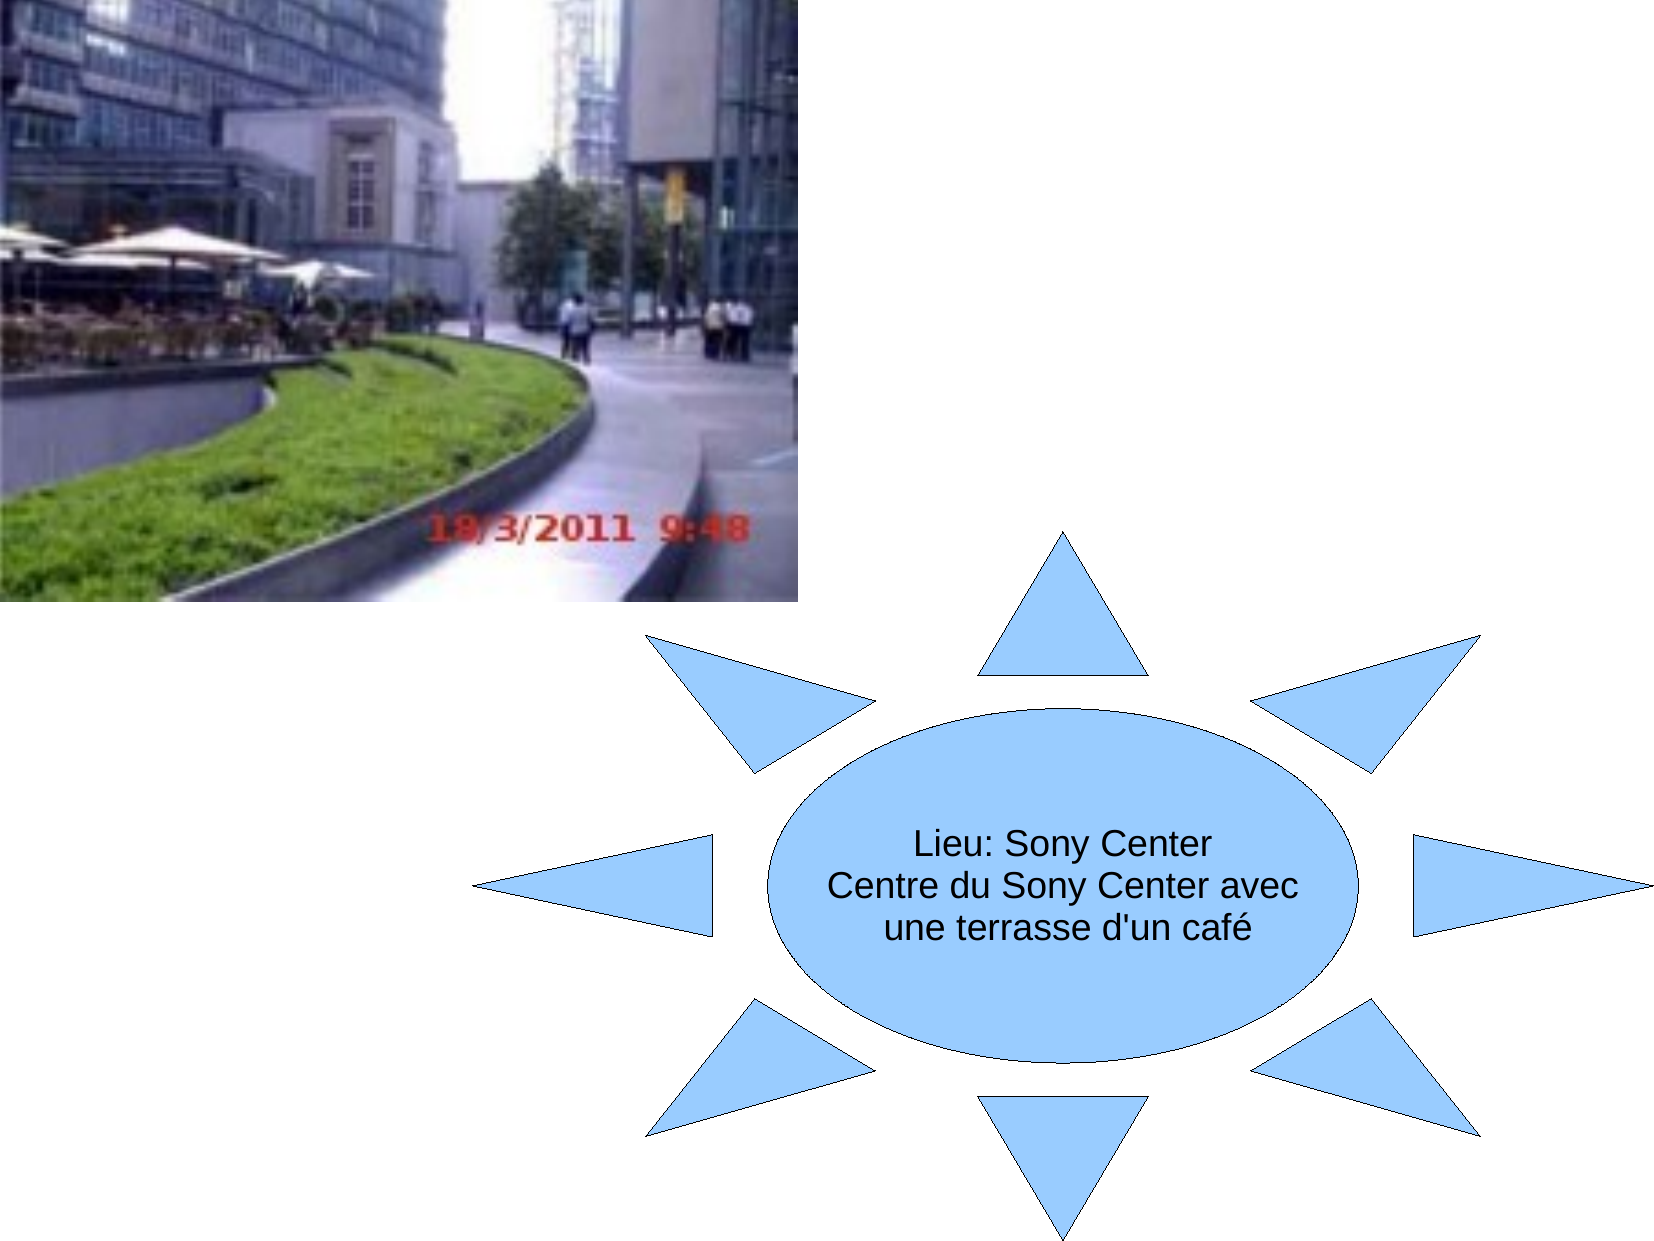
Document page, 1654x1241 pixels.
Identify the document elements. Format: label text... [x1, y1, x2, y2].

text_box Lieu: Sony Center Centre du Sony Center avec une terrasse d'un café [977, 531, 1149, 676]
text_box Lieu: Sony Center Centre du Sony Center avec une terrasse d'un café [1250, 998, 1481, 1137]
text_box Lieu: Sony Center Centre du Sony Center avec une terrasse d'un café [645, 998, 876, 1137]
text_box Lieu: Sony Center Centre du Sony Center avec une terrasse d'un café [1413, 834, 1654, 937]
text_box Lieu: Sony Center Centre du Sony Center avec une terrasse d'un café [767, 708, 1359, 1064]
text_box Lieu: Sony Center Centre du Sony Center avec une terrasse d'un café [645, 635, 876, 774]
text_box Lieu: Sony Center Centre du Sony Center avec une terrasse d'un café [1250, 635, 1481, 774]
picture [0, 0, 798, 602]
text_box Lieu: Sony Center Centre du Sony Center avec une terrasse d'un café [977, 1096, 1149, 1241]
text_box Lieu: Sony Center Centre du Sony Center avec une terrasse d'un café [472, 834, 713, 937]
